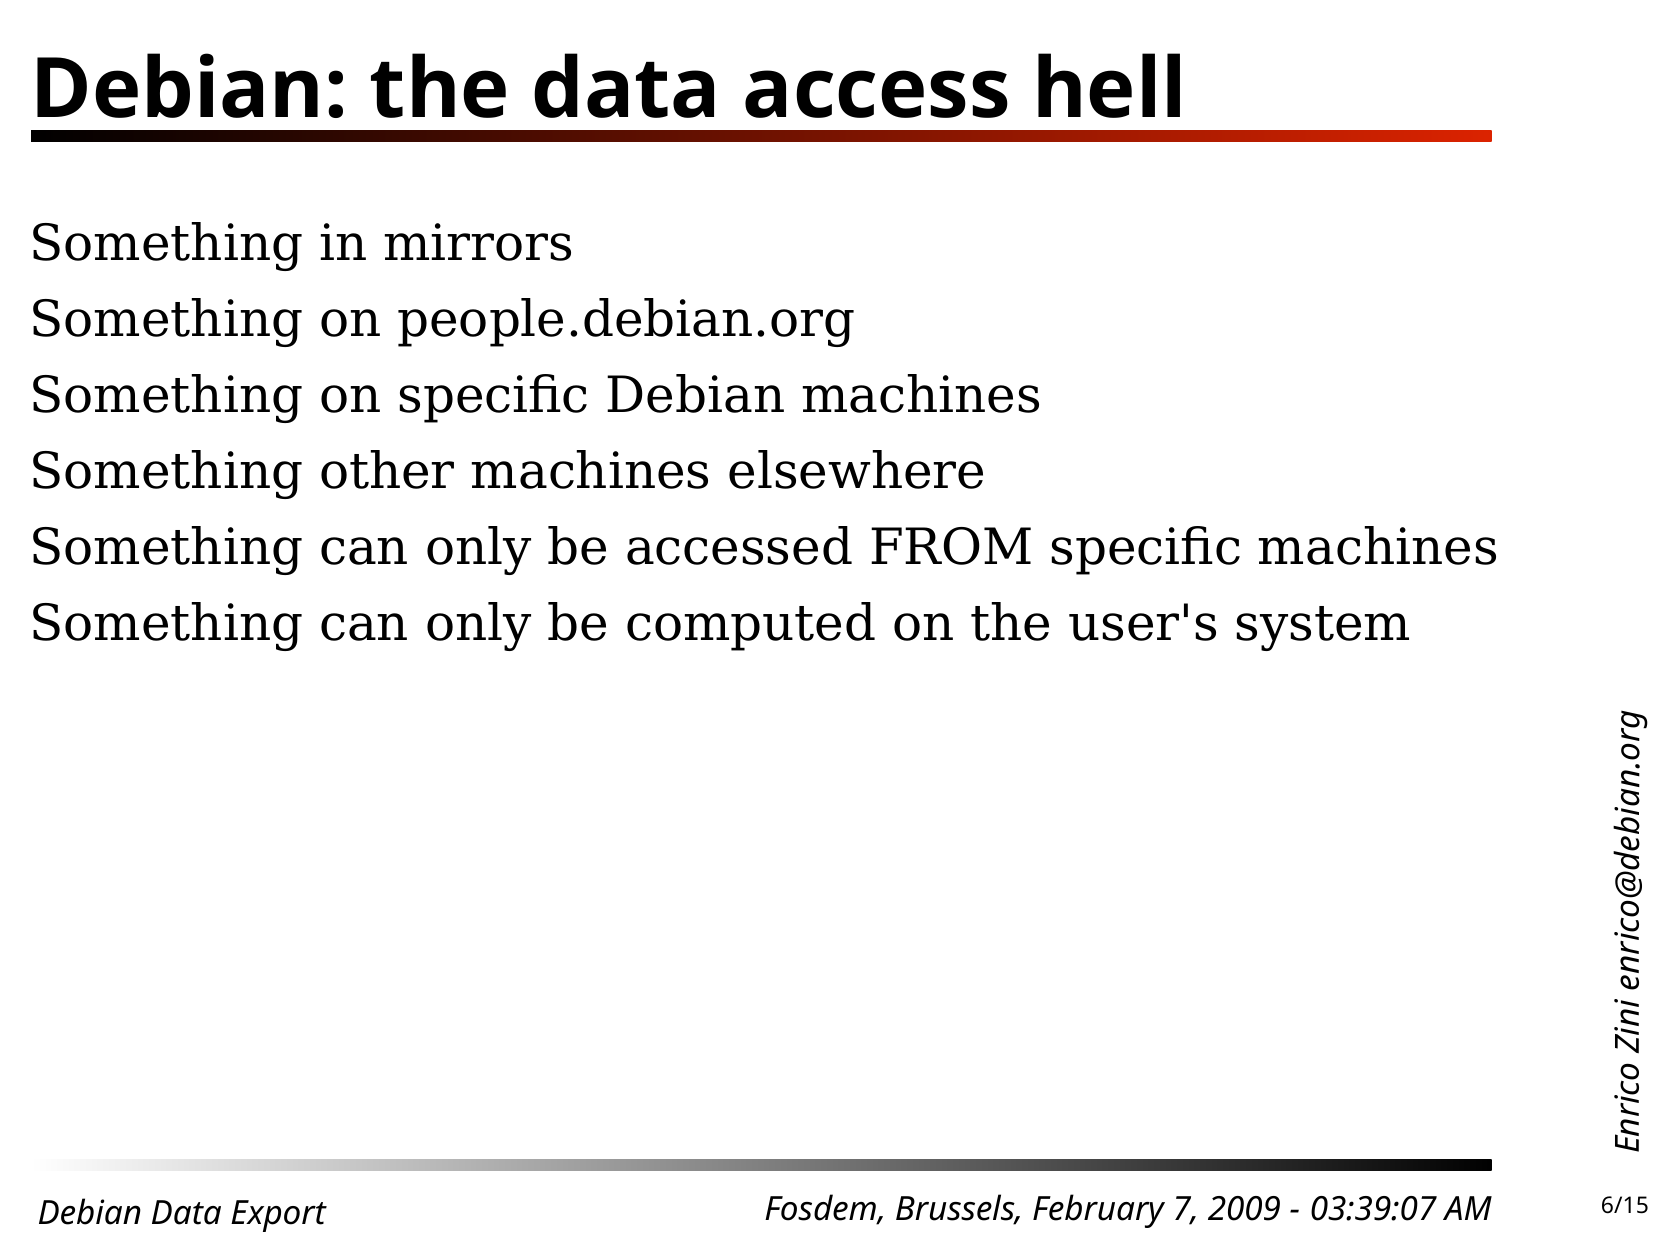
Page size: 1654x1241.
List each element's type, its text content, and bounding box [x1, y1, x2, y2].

text_box Debian: the data access hell [30, 28, 1438, 163]
text_box Something in mirrors Something on people.debian.org Something on specific Debian machines Something other machines elsewhere Something can only be accessed FROM specific machines Something can only be computed on the user's system [29, 213, 1506, 1154]
